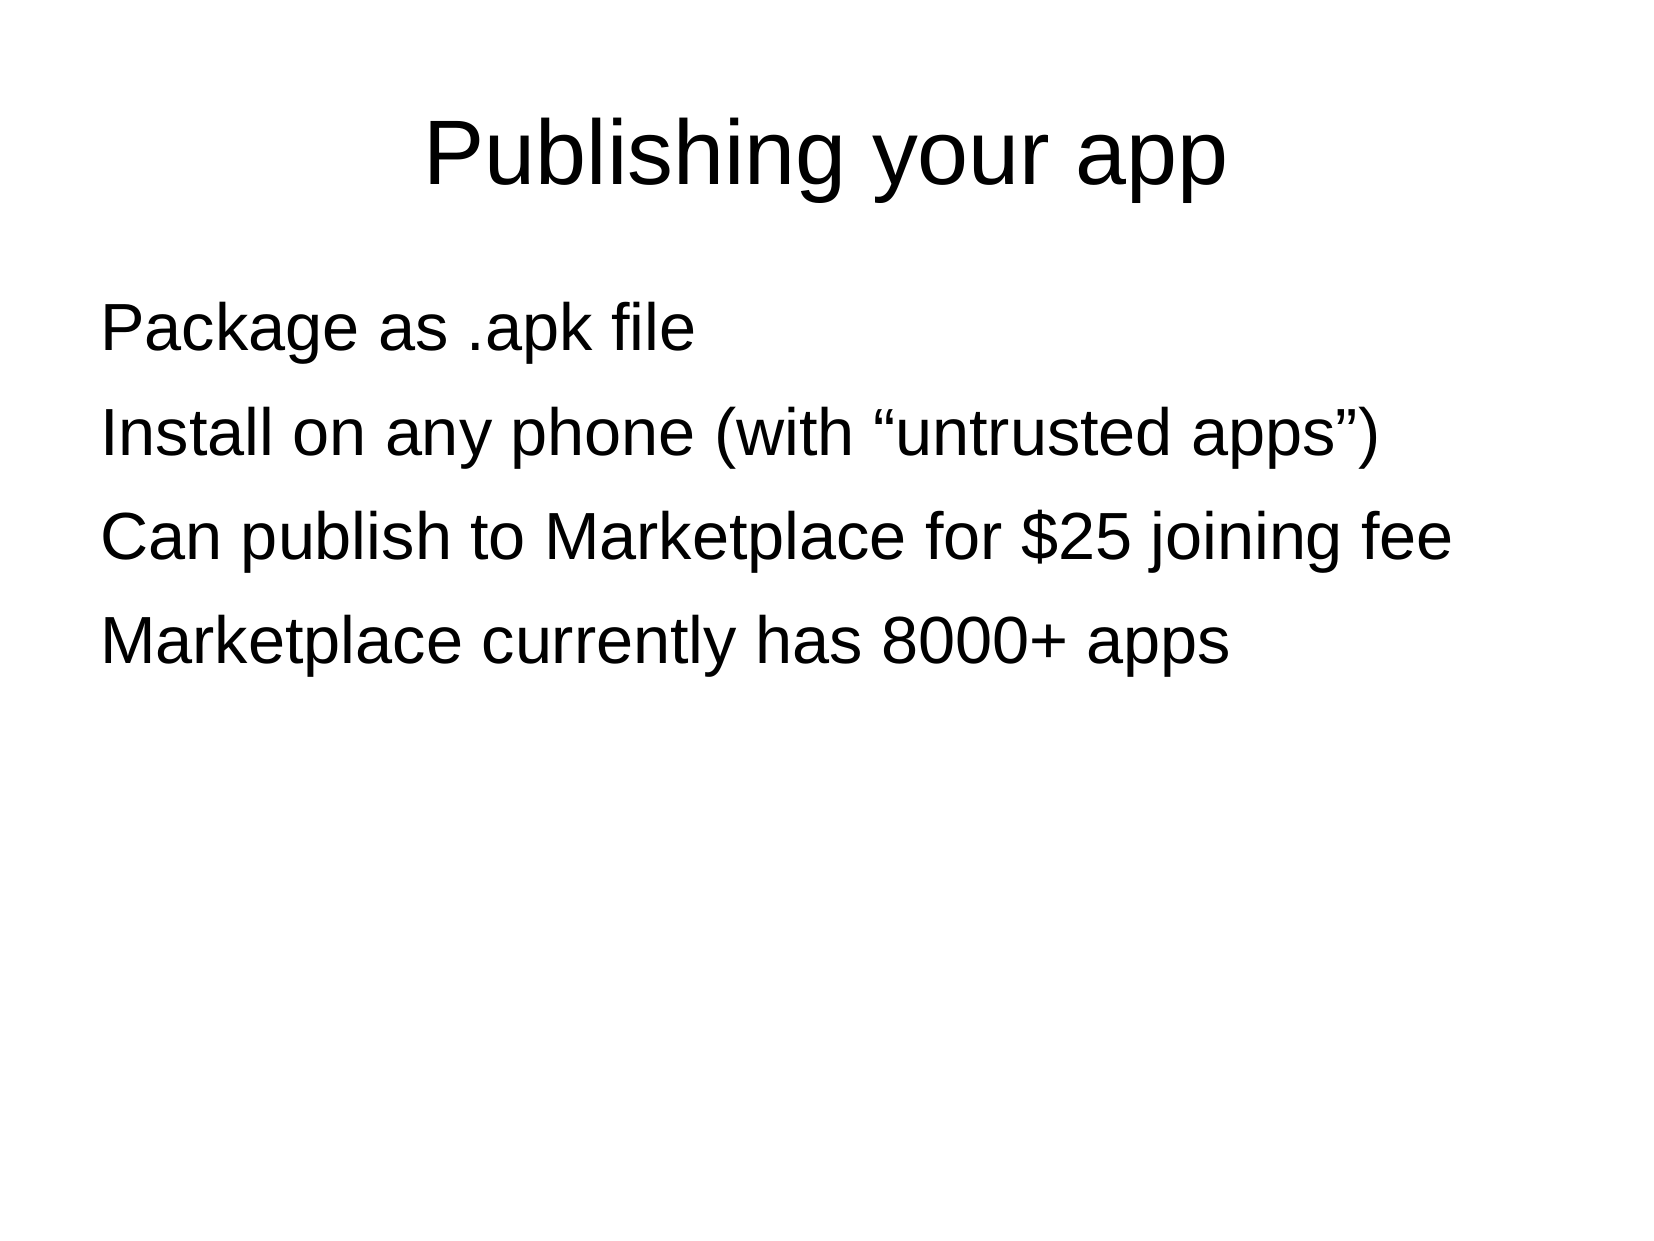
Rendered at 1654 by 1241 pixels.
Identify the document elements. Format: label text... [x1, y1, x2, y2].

title Publishing your app [82, 56, 1571, 250]
list Package as .apk file Install on any phone (with “untrusted apps”) Can publish to Marketplace for $25 joining fee Marketplace currently has 8000+ apps [82, 290, 1571, 1094]
